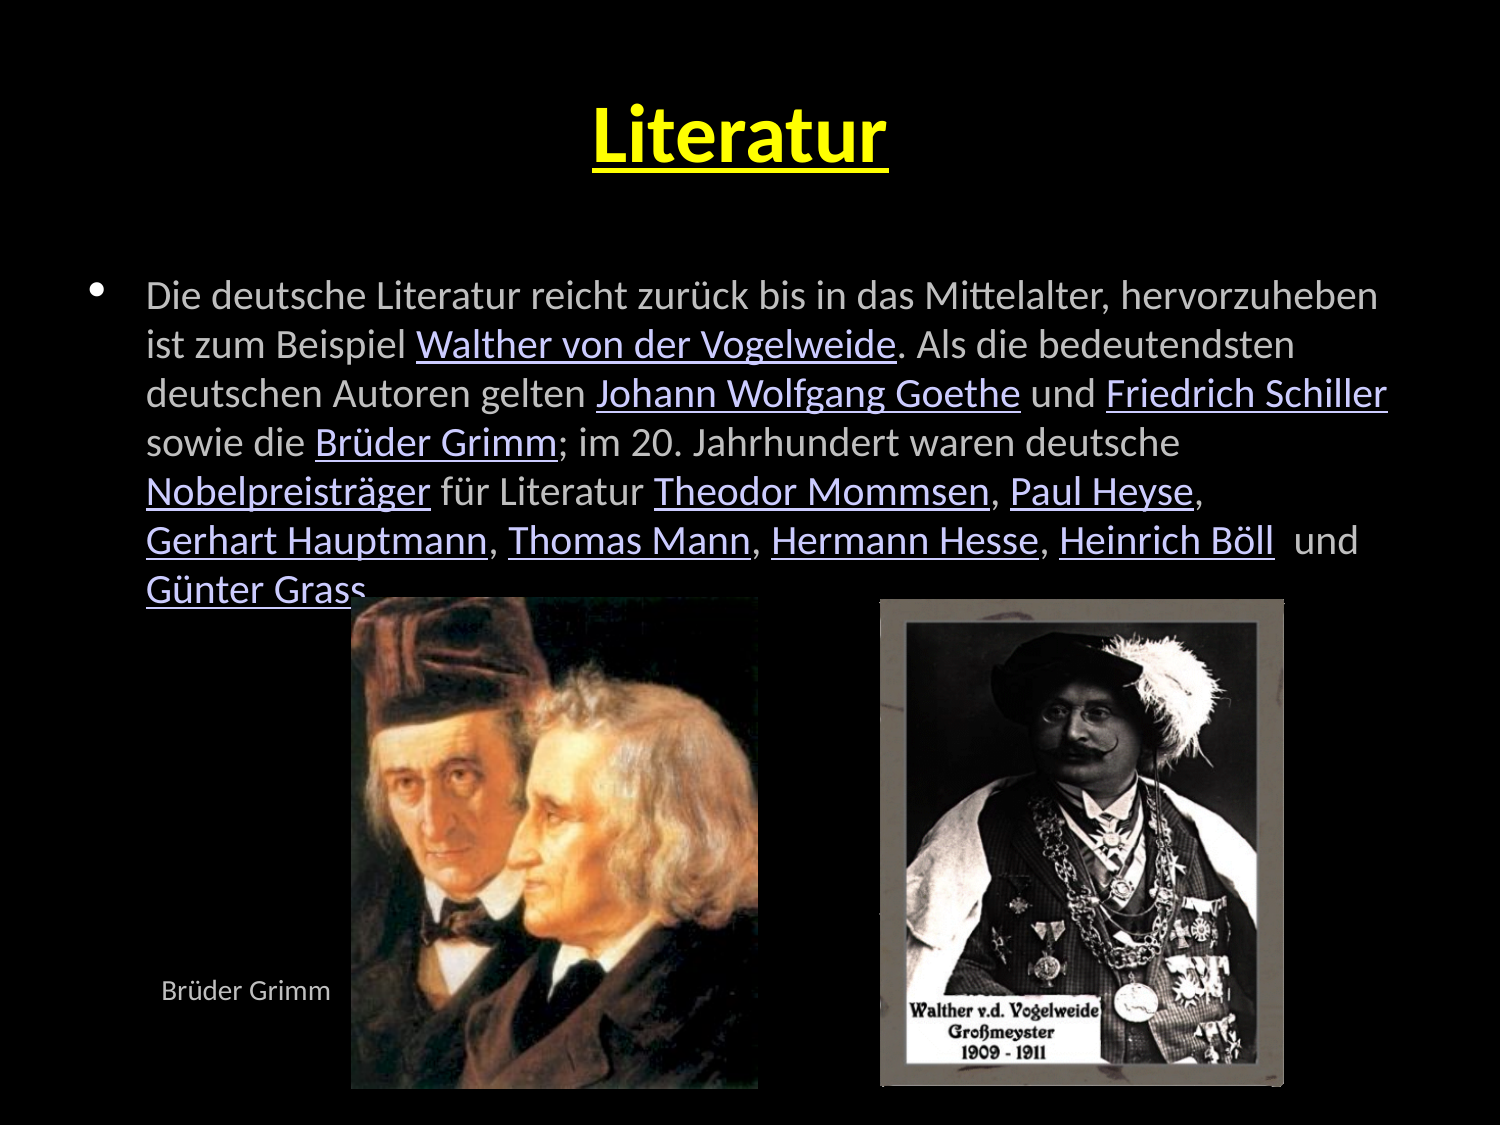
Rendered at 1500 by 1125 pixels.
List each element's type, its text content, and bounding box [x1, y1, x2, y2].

picture [878, 597, 1285, 1087]
list Die deutsche Literatur reicht zurück bis in das Mittelalter, hervorzuheben ist zum Beispiel Walther von der Vogelweide. Als die bedeutendsten deutschen Autoren gelten Johann Wolfgang Goethe und Friedrich Schiller sowie die Brüder Grimm; im 20. Jahrhundert waren deutsche Nobelpreisträger für Literatur Theodor Mommsen, Paul Heyse, Gerhart Hauptmann, Thomas Mann, Hermann Hesse, Heinrich Böll und Günter Grass. Brüder Grimm [75, 262, 1425, 1006]
title Literatur [75, 44, 1425, 233]
picture [351, 597, 758, 1089]
